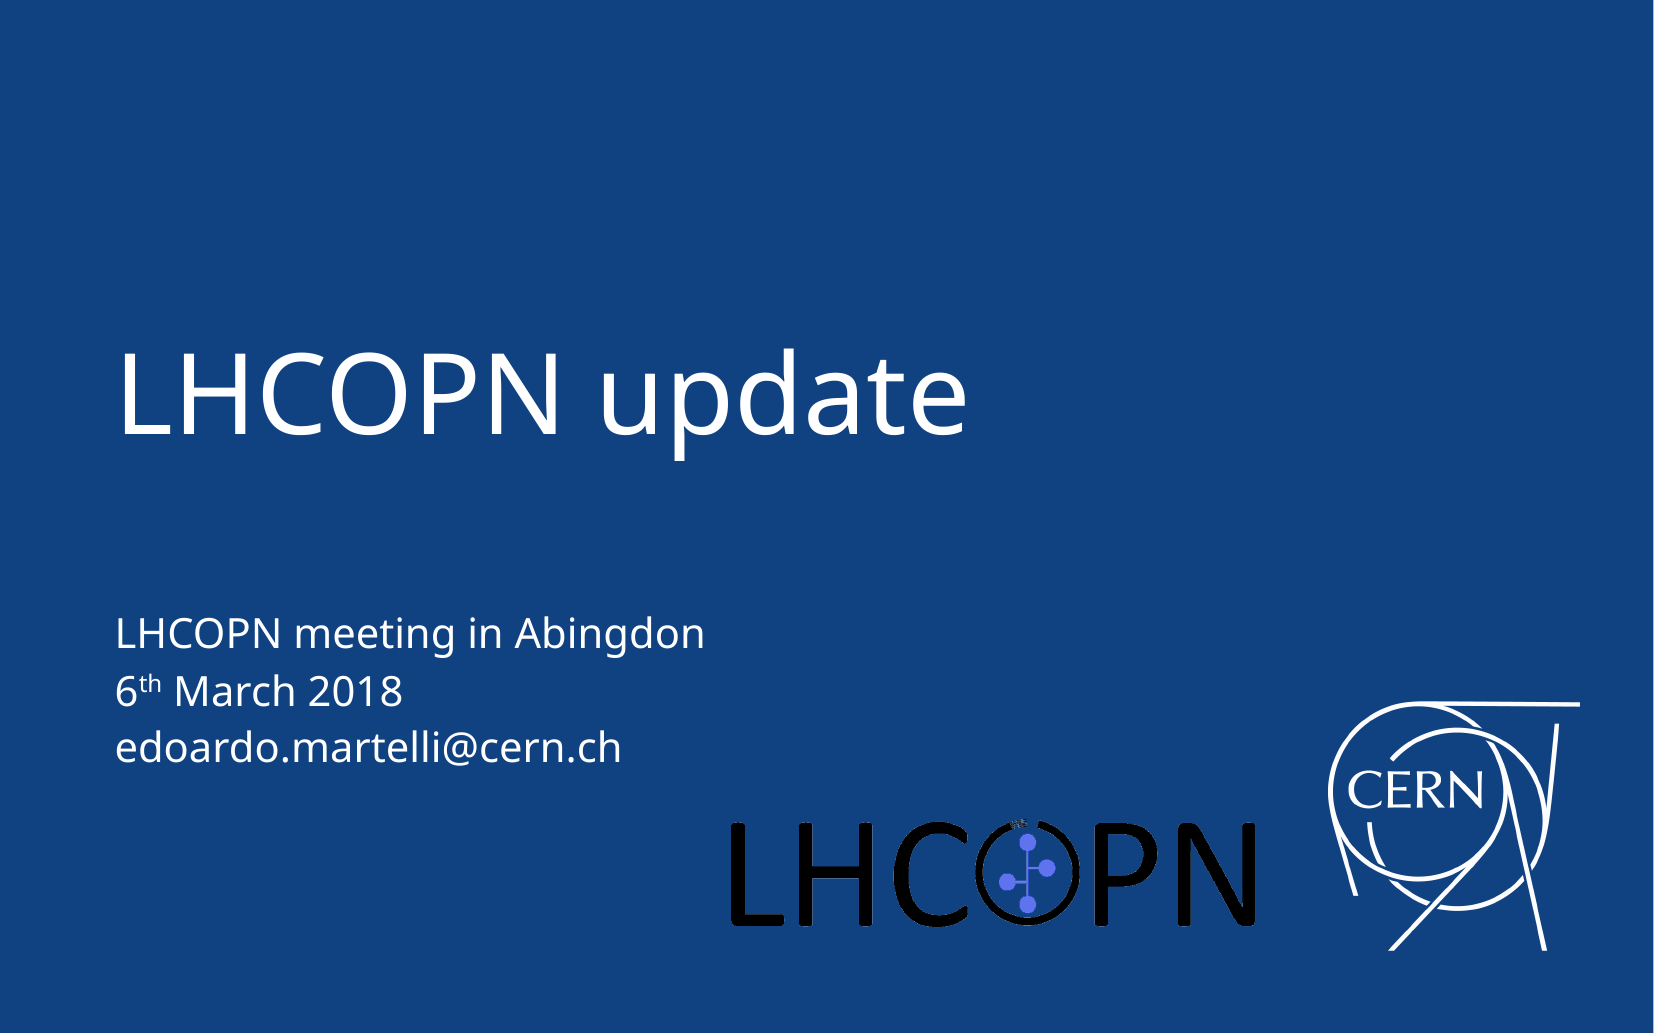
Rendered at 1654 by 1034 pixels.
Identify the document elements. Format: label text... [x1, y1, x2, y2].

picture [1328, 848, 1580, 952]
picture [725, 812, 1266, 934]
title LHCOPN update LHCOPN meeting in Abingdon 6th March 2018 edoardo.martelli@cern.ch [114, 241, 1630, 848]
